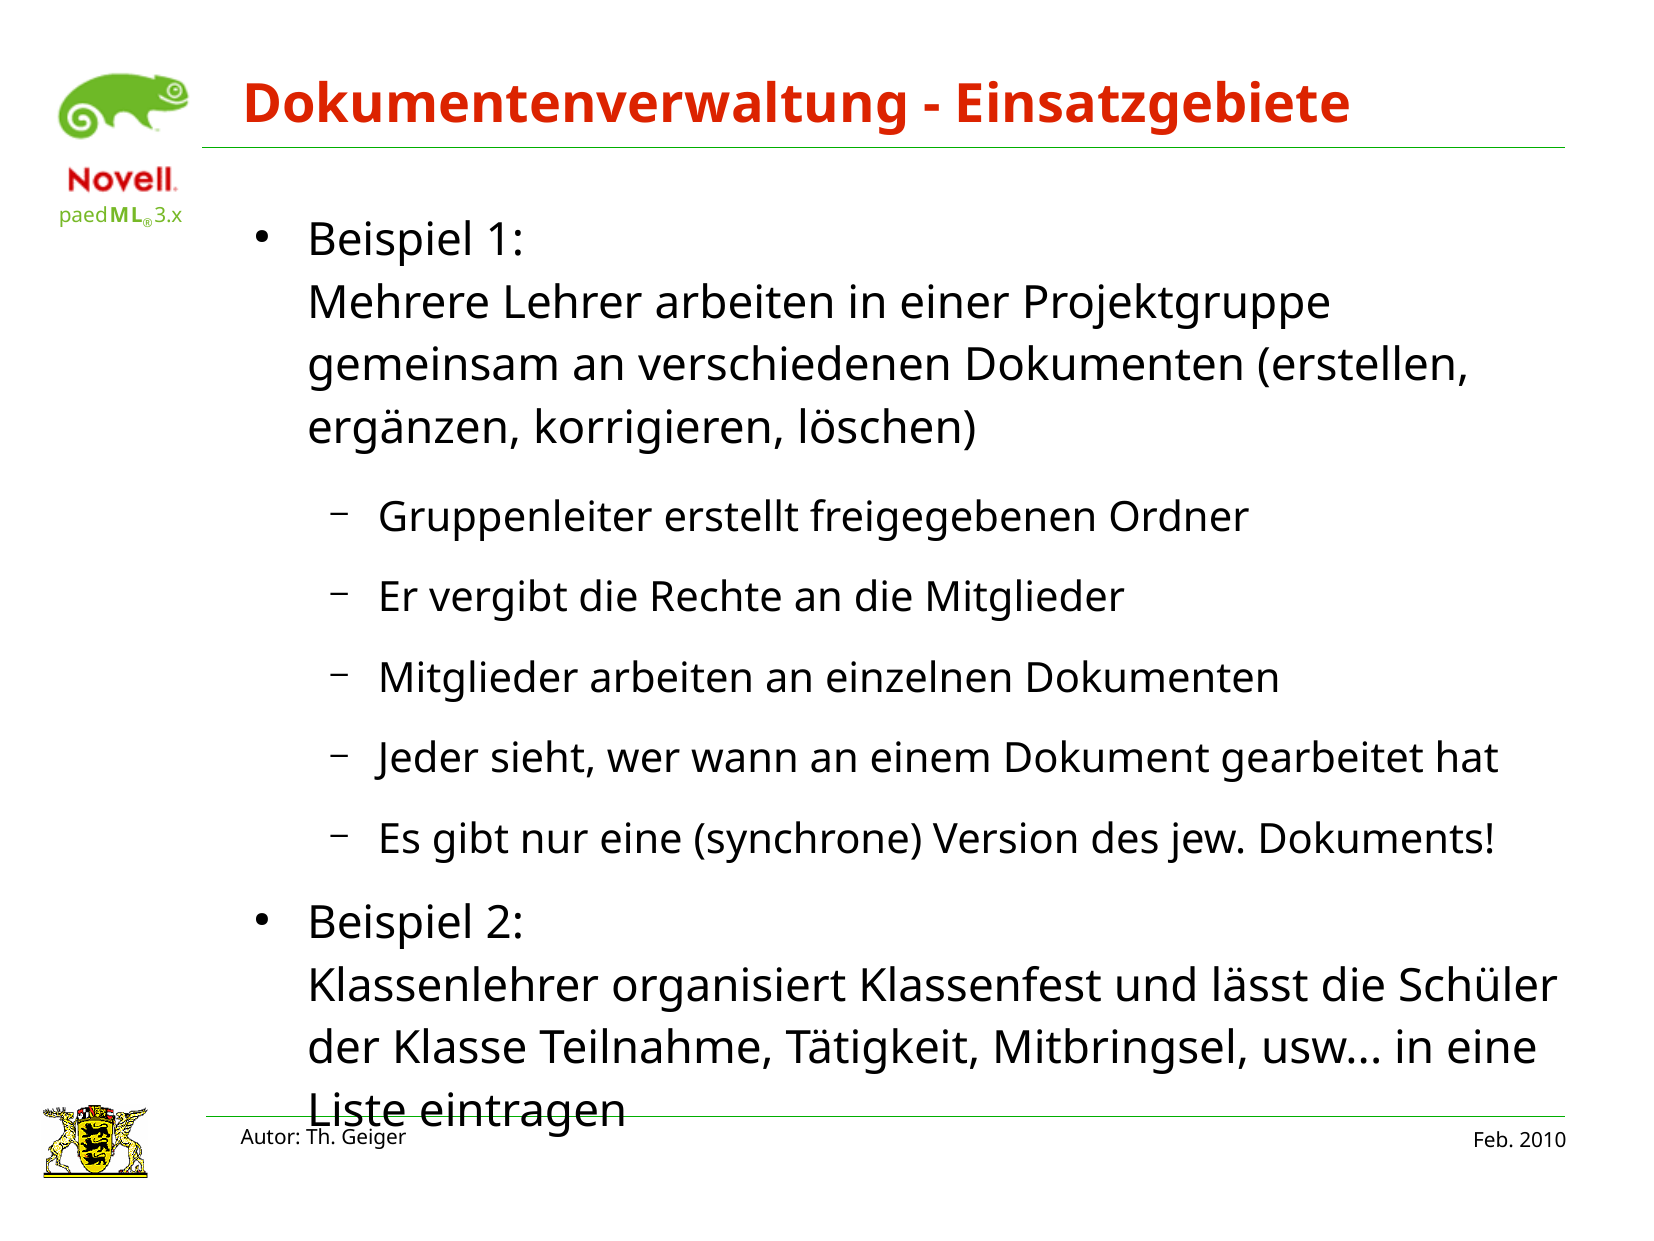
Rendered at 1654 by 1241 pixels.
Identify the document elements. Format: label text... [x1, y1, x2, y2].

picture [44, 56, 202, 214]
picture [41, 1104, 148, 1180]
title Dokumentenverwaltung - Einsatzgebiete [242, 67, 1577, 136]
list Beispiel 1: Mehrere Lehrer arbeiten in einer Projektgruppe gemeinsam an verschiedenen Dokumenten (erstellen, ergänzen, korrigieren, löschen) Gruppenleiter erstellt freigegebenen Ordner Er vergibt die Rechte an die Mitglieder Mitglieder arbeiten an einzelnen Dokumenten Jeder sieht, wer wann an einem Dokument gearbeitet hat Es gibt nur eine (synchrone) Version des jew. Dokuments! Beispiel 2: Klassenlehrer organisiert Klassenfest und lässt die Schüler der Klasse Teilnahme, Tätigkeit, Mitbringsel, usw... in eine Liste eintragen [236, 206, 1565, 1104]
